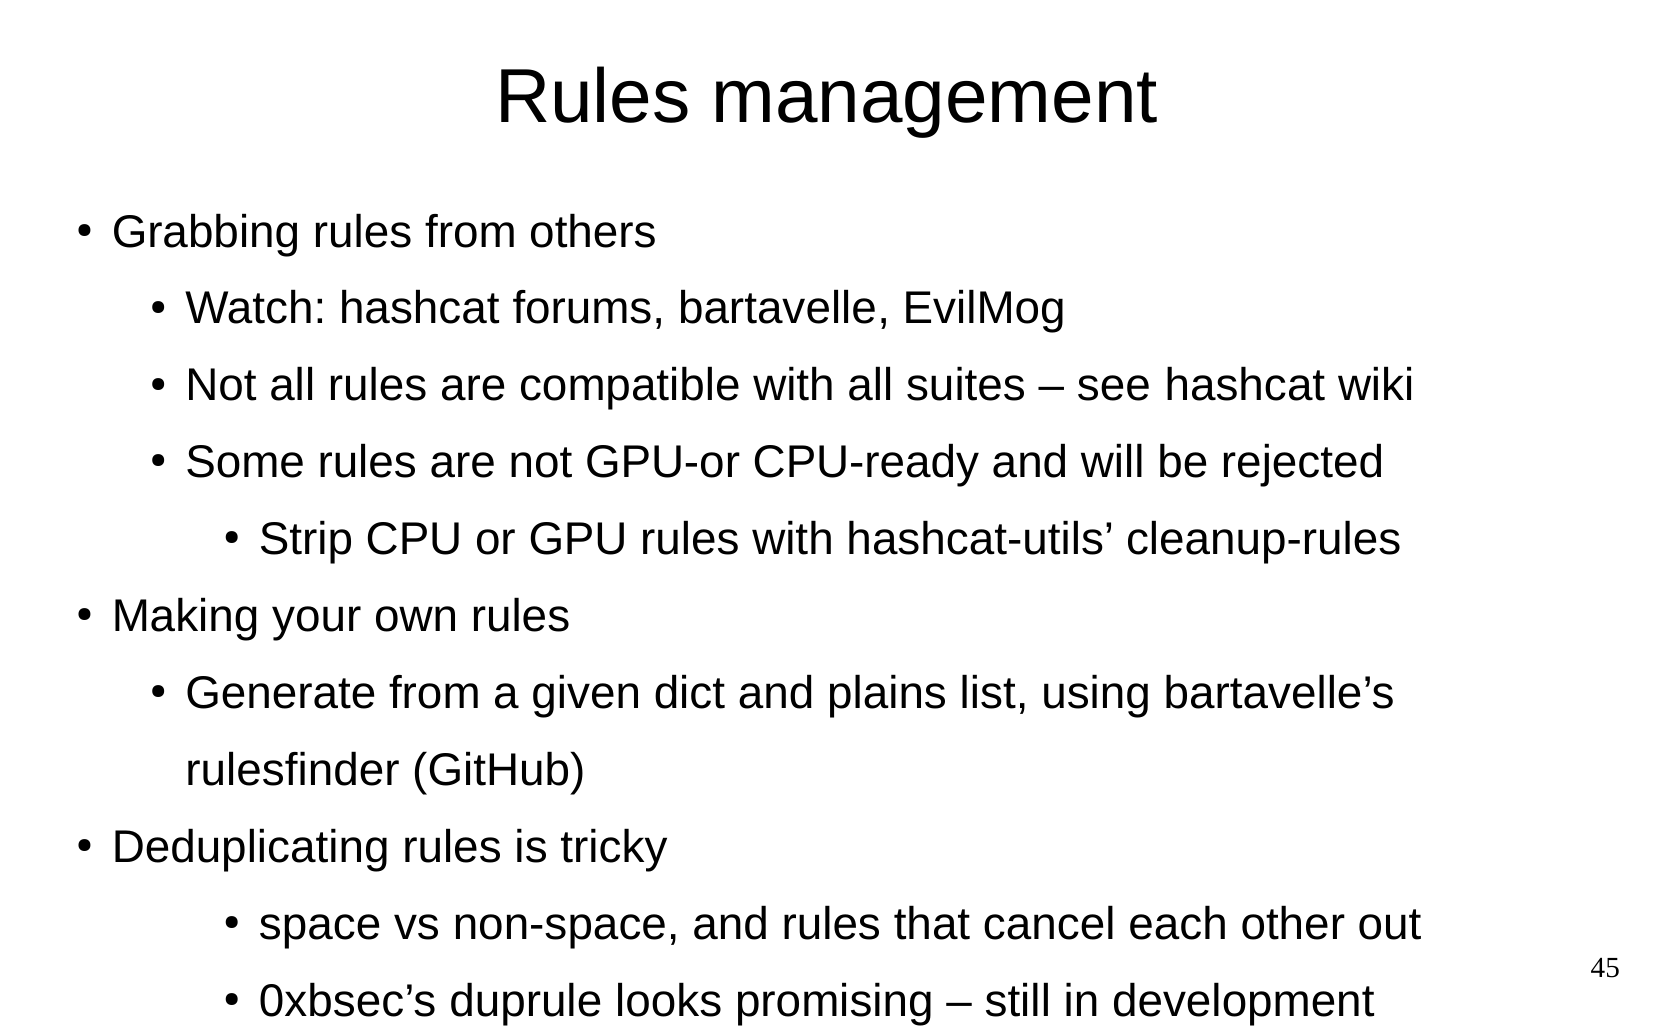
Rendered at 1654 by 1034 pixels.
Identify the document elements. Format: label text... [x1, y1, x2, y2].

text_box <number> [1560, 951, 1621, 1023]
title Rules management [82, 41, 1571, 151]
subtitle Grabbing rules from others Watch: hashcat forums, bartavelle, EvilMog Not all rules are compatible with all suites – see hashcat wiki Some rules are not GPU-or CPU-ready and will be rejected Strip CPU or GPU rules with hashcat-utils’ cleanup-rules Making your own rules Generate from a given dict and plains list, using bartavelle’s rulesfinder (GitHub) Deduplicating rules is tricky space vs non-space, and rules that cancel each other out 0xbsec’s duprule looks promising – still in development [75, 180, 1563, 993]
